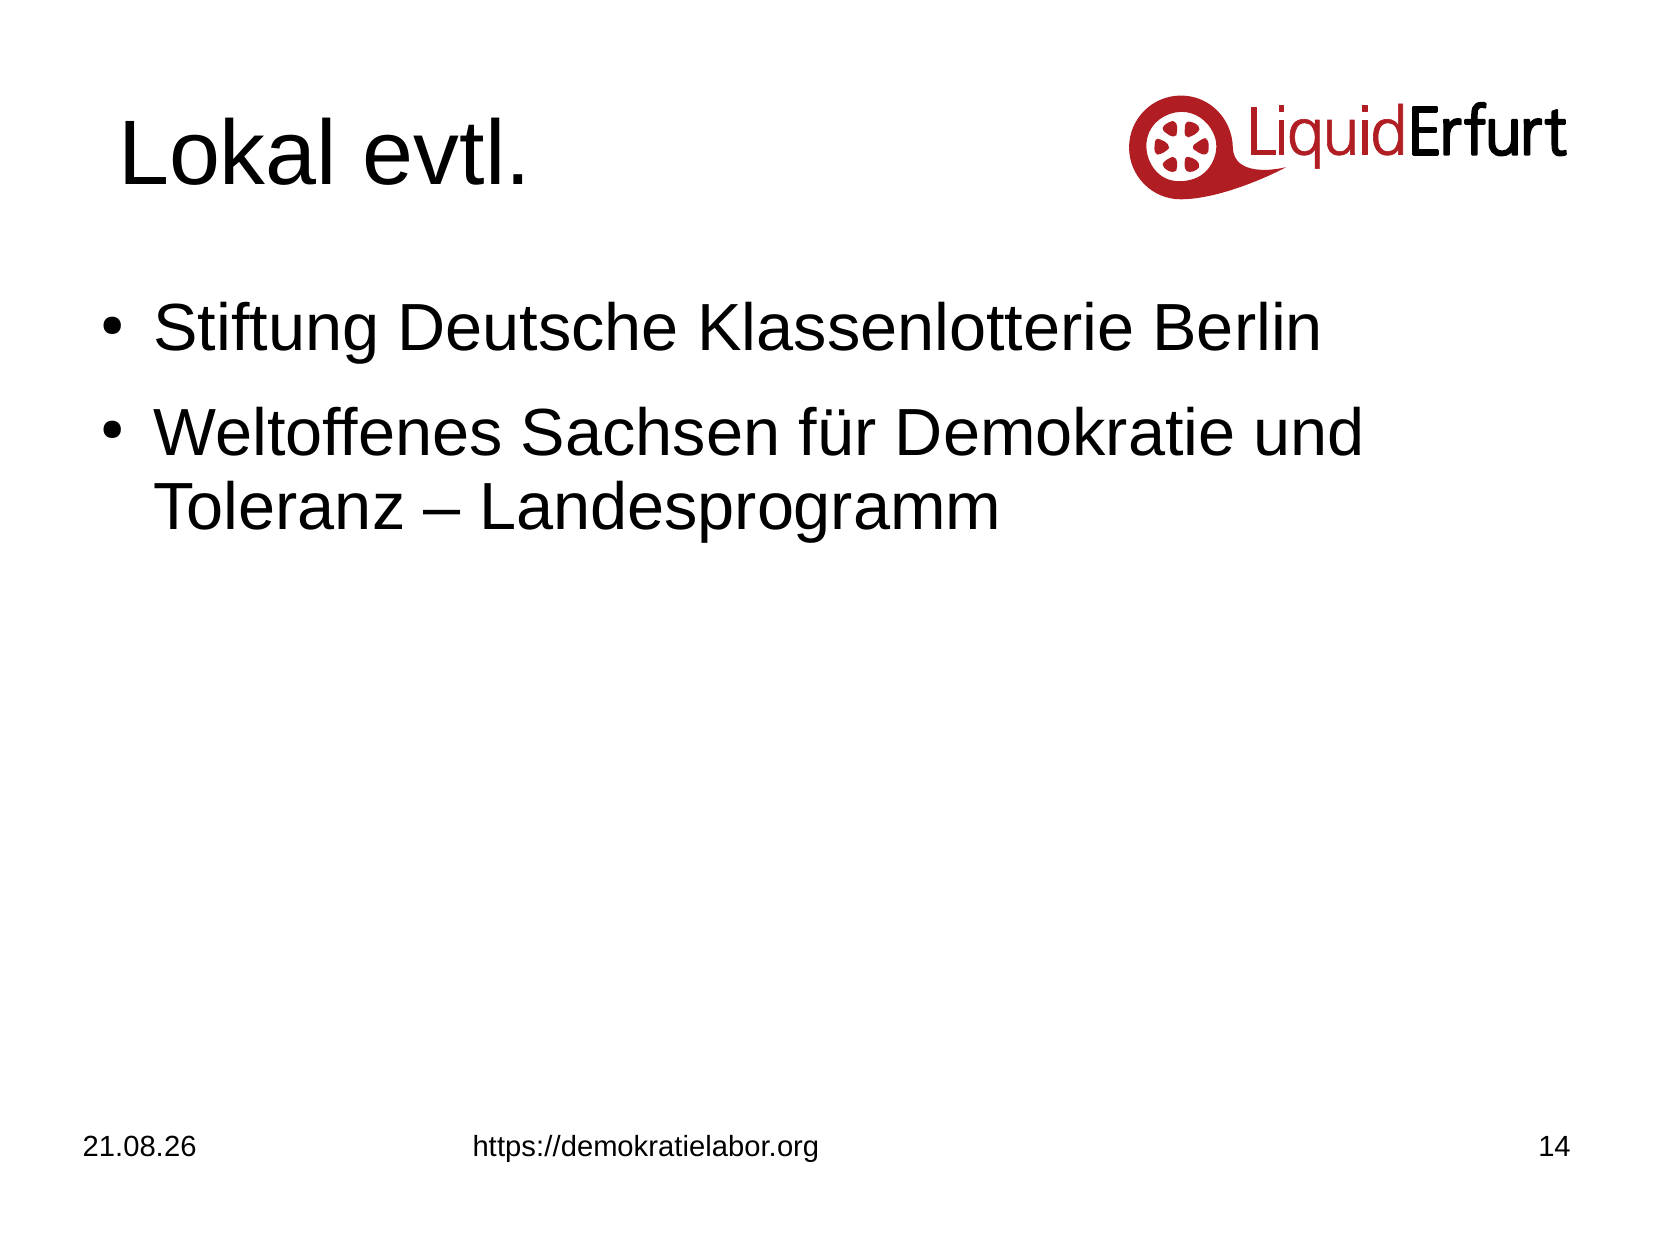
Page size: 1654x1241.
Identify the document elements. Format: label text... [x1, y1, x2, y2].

list Stiftung Deutsche Klassenlotterie Berlin Weltoffenes Sachsen für Demokratie und Toleranz – Landesprogramm [82, 290, 1571, 1010]
title Lokal evtl. [82, 49, 1571, 257]
